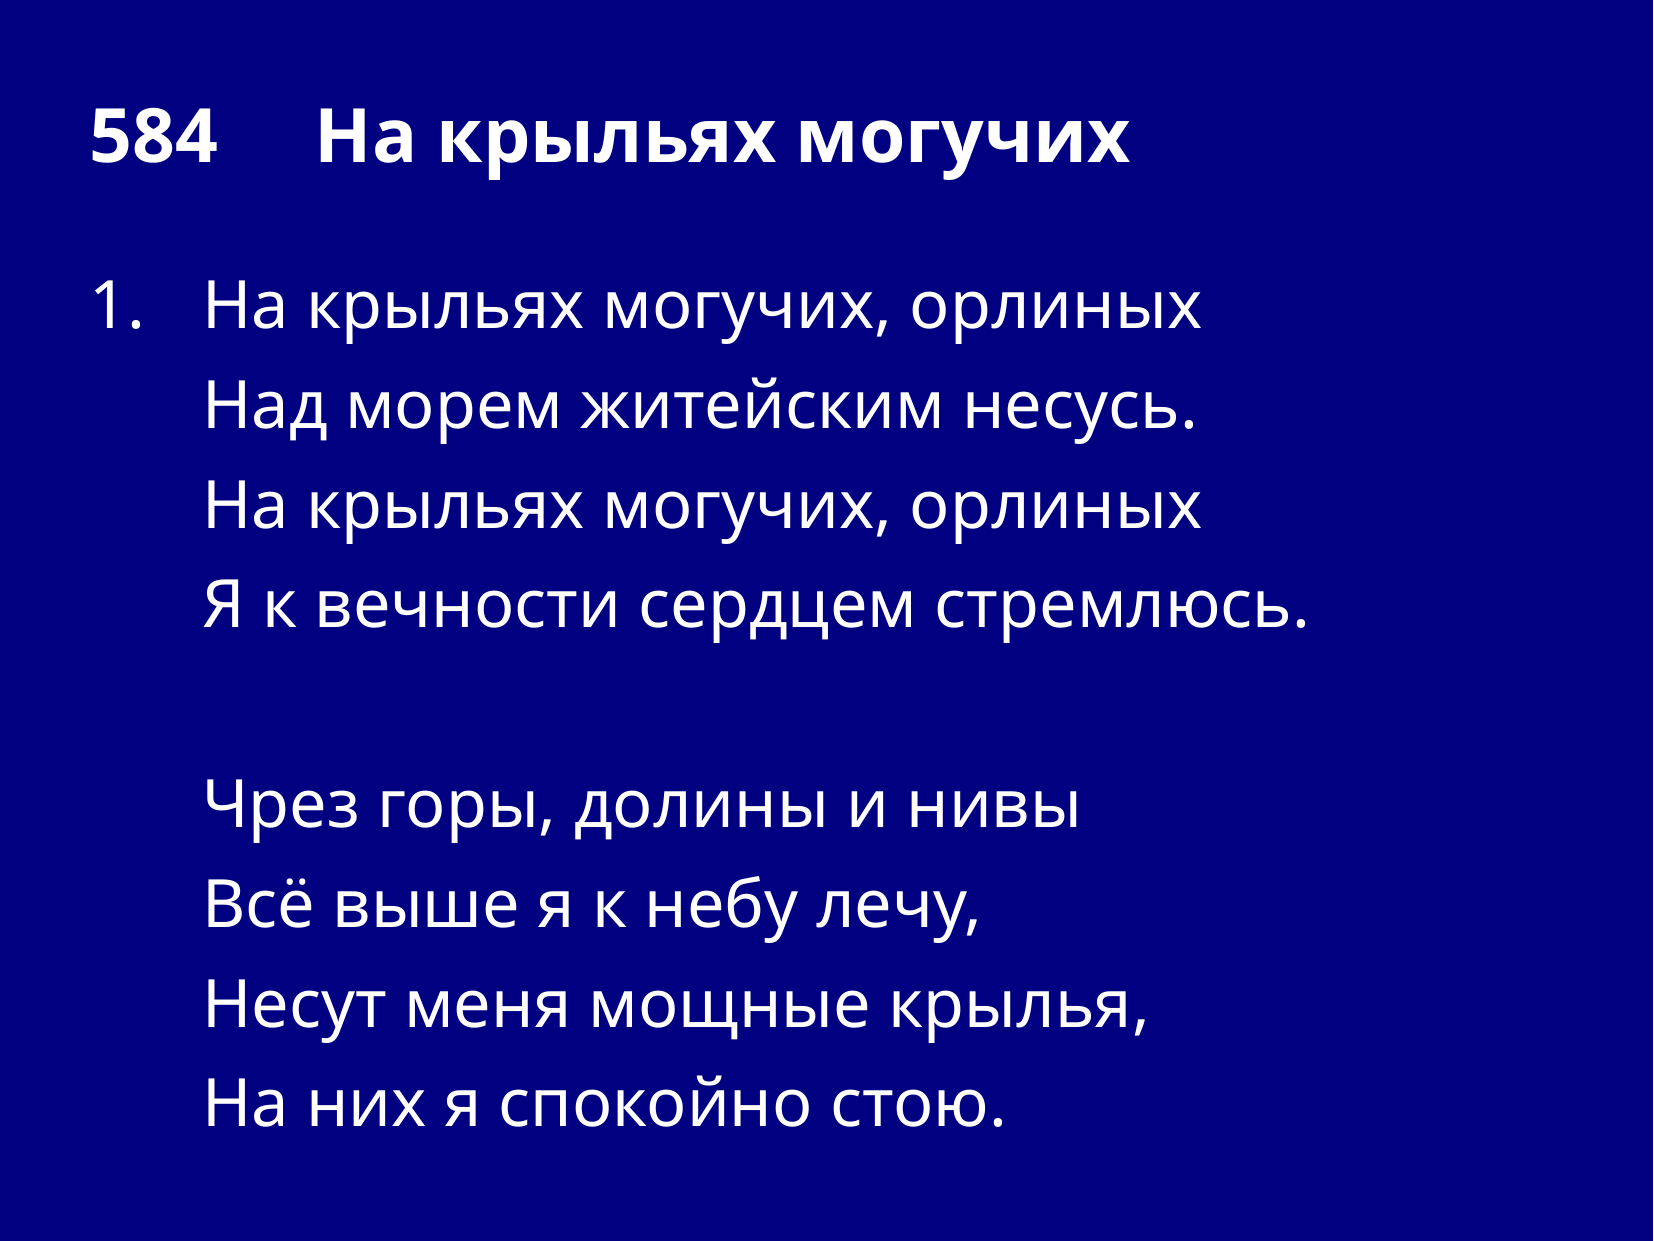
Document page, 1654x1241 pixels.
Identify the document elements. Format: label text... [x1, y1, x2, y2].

text_box 584 На крыльях могучих [75, 75, 1576, 188]
text_box 1. На крыльях могучих, орлиных Над морем житейским несусь. На крыльях могучих, орлиных Я к вечности сердцем стремлюсь. Чрез горы, долины и нивы Всё выше я к небу лечу, Несут меня мощные крылья, На них я спокойно стою. [75, 188, 1576, 1163]
